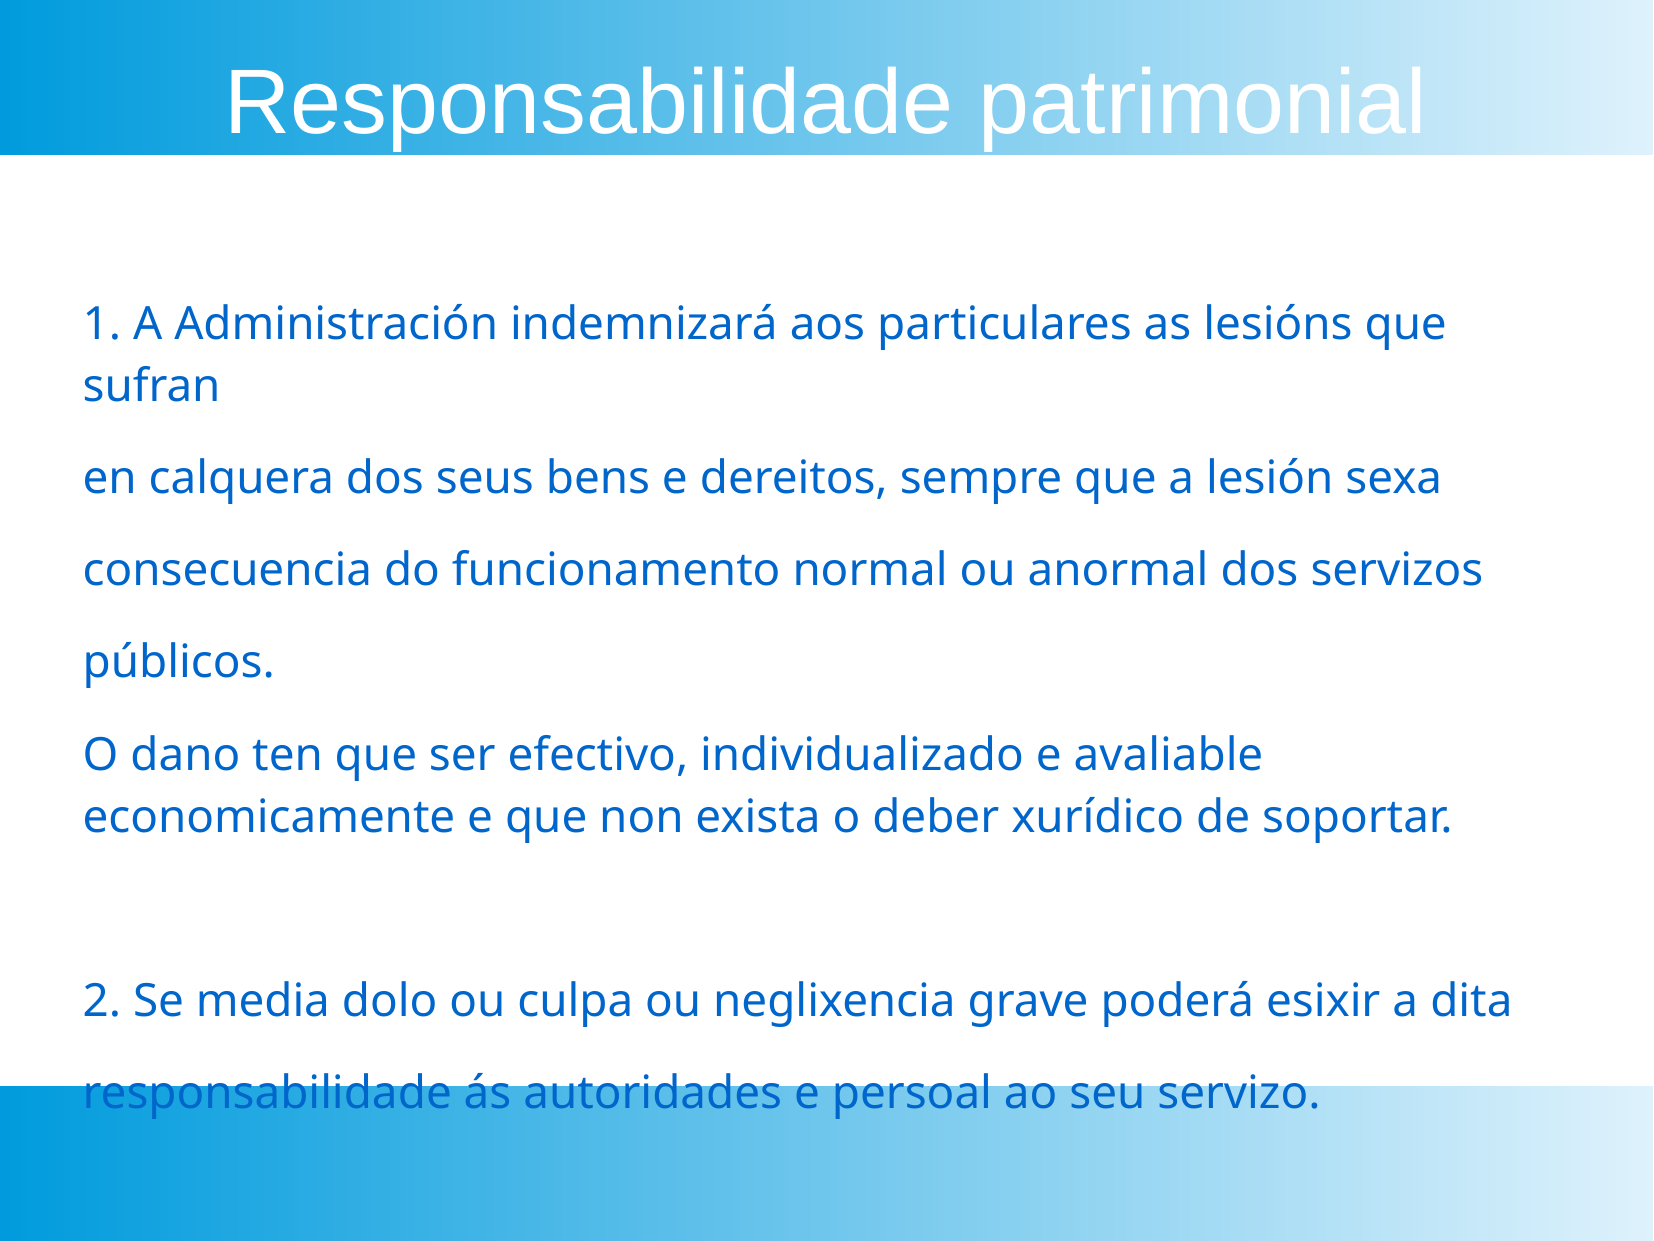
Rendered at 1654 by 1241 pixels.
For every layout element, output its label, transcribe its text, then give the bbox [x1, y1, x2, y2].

list 1. A Administración indemnizará aos particulares as lesións que sufran en calquera dos seus bens e dereitos, sempre que a lesión sexa consecuencia do funcionamento normal ou anormal dos servizos públicos. O dano ten que ser efectivo, individualizado e avaliable economicamente e que non exista o deber xurídico de soportar. 2. Se media dolo ou culpa ou neglixencia grave poderá esixir a dita responsabilidade ás autoridades e persoal ao seu servizo. [82, 290, 1571, 1010]
title Responsabilidade patrimonial [82, 49, 1571, 155]
